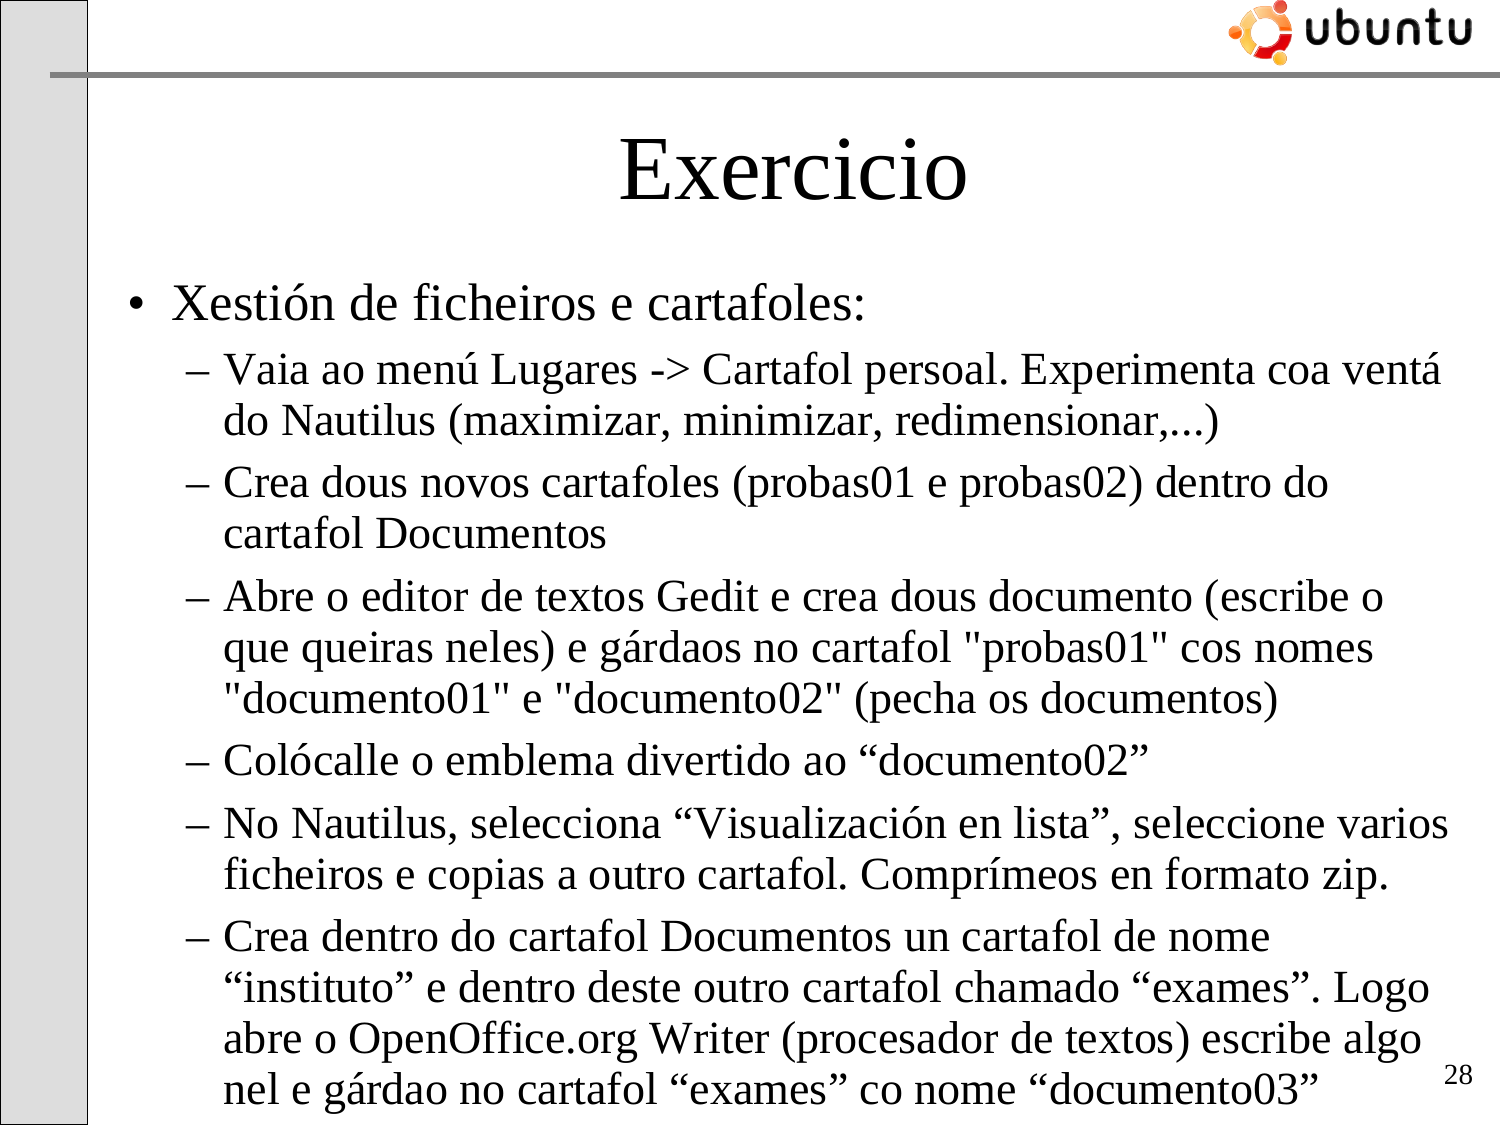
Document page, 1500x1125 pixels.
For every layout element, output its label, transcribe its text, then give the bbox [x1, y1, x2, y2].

picture [1221, 0, 1483, 71]
title Exercicio [112, 99, 1477, 237]
list Xestión de ficheiros e cartafoles: Vaia ao menú Lugares -> Cartafol persoal. Experimenta coa ventá do Nautilus (maximizar, minimizar, redimensionar,...) Crea dous novos cartafoles (probas01 e probas02) dentro do cartafol Documentos Abre o editor de textos Gedit e crea dous documento (escribe o que queiras neles) e gárdaos no cartafol "probas01" cos nomes "documento01" e "documento02" (pecha os documentos) Colócalle o emblema divertido ao “documento02” No Nautilus, selecciona “Visualización en lista”, seleccione varios ficheiros e copias a outro cartafol. Comprímeos en formato zip. Crea dentro do cartafol Documentos un cartafol de nome “instituto” e dentro deste outro cartafol chamado “exames”. Logo abre o OpenOffice.org Writer (procesador de textos) escribe algo nel e gárdao no cartafol “exames” co nome “documento03” [112, 265, 1477, 1125]
